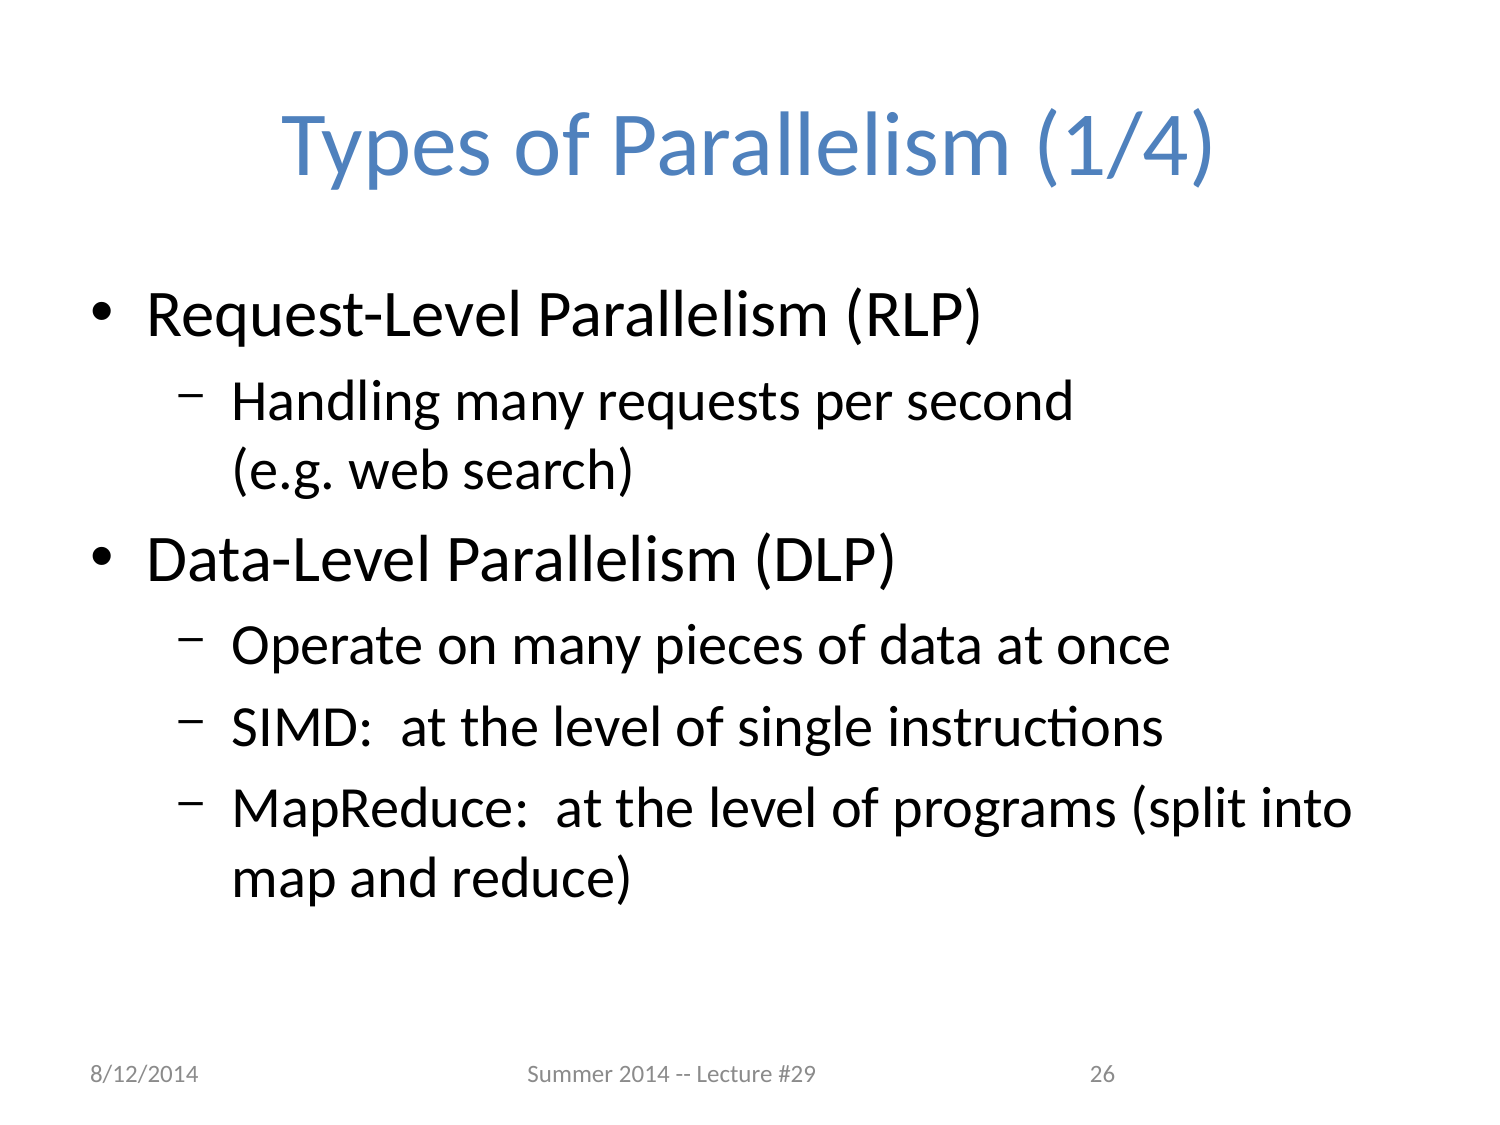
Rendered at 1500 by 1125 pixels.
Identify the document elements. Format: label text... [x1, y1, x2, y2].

list Request-Level Parallelism (RLP) Handling many requests per second (e.g. web search) Data-Level Parallelism (DLP) Operate on many pieces of data at once SIMD: at the level of single instructions MapReduce: at the level of programs (split into map and reduce) [75, 262, 1425, 1073]
slide_number <number> [1074, 1042, 1425, 1103]
footer Summer 2014 -- Lecture #29 [512, 1042, 988, 1103]
slide_number 8/12/2014 [75, 1042, 425, 1103]
title Types of Parallelism (1/4) [75, 45, 1425, 233]
